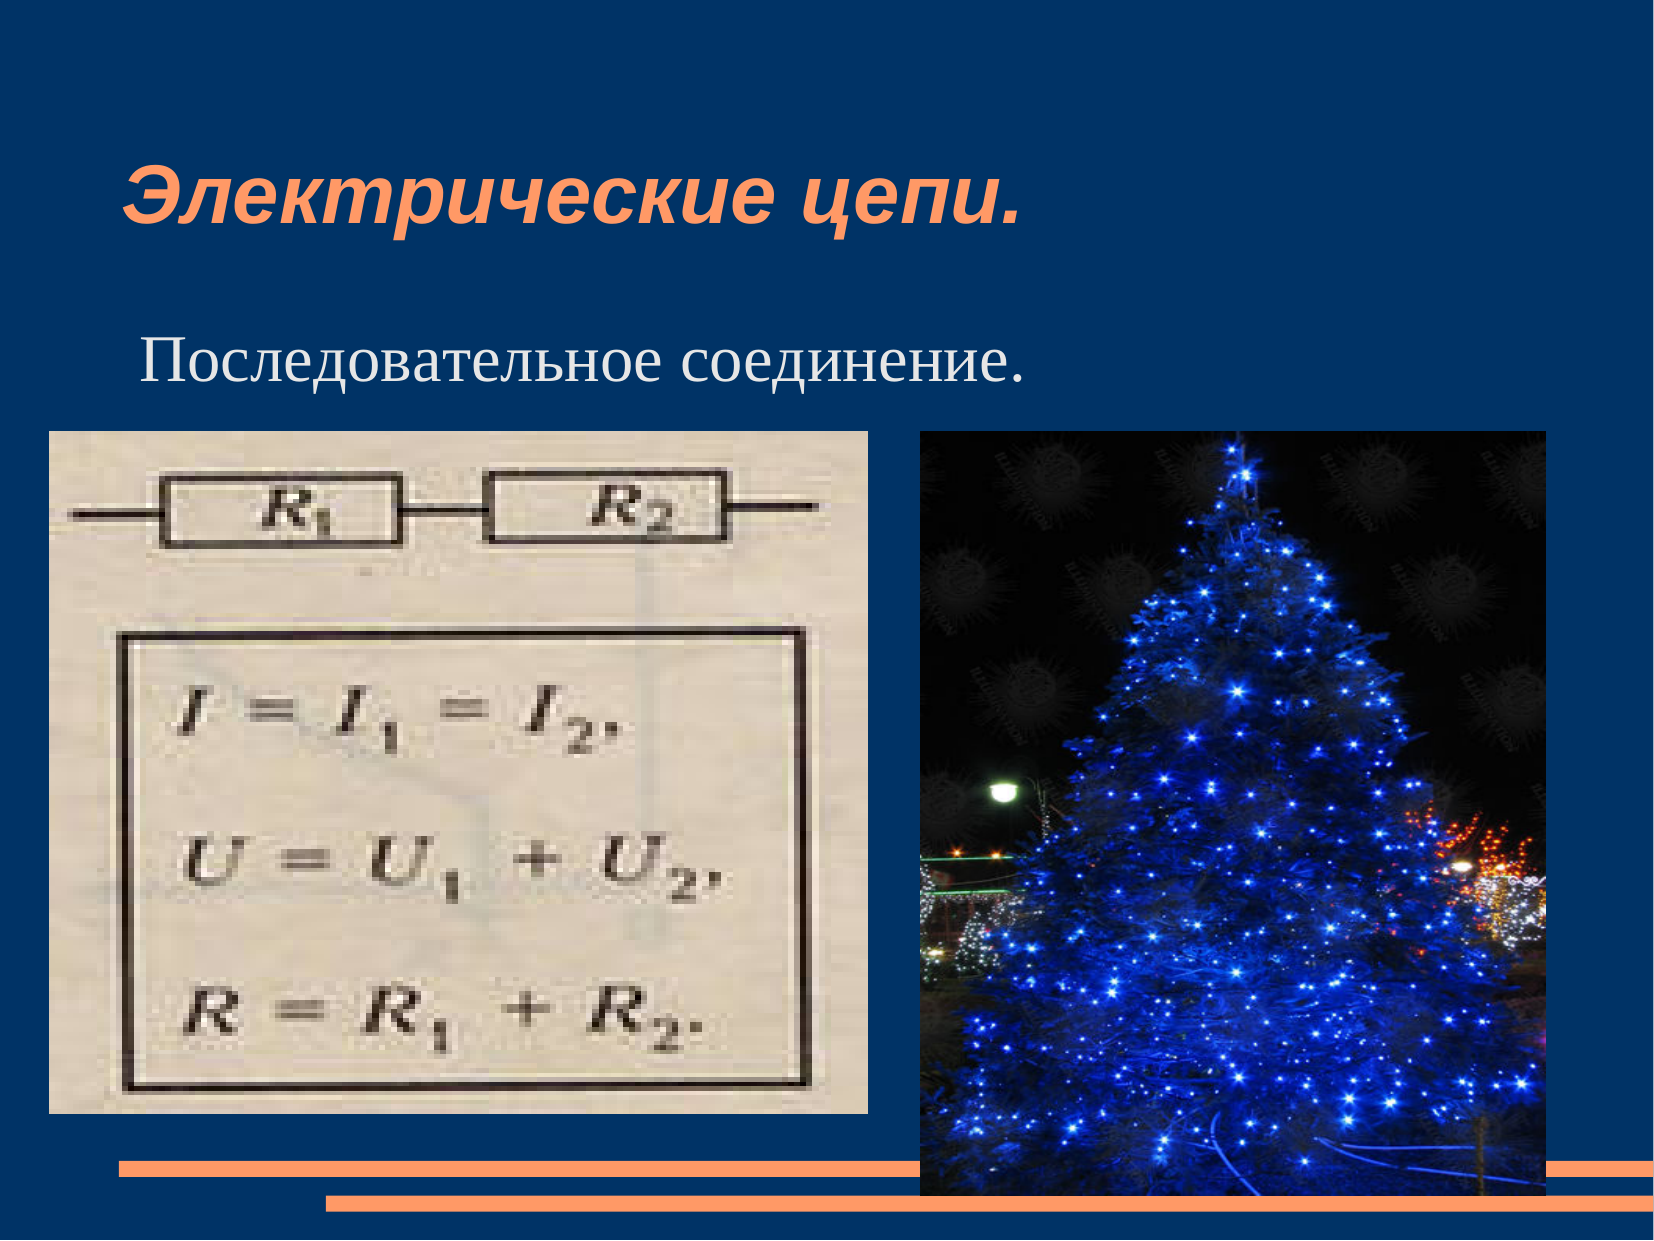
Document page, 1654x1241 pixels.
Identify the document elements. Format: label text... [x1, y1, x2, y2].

title Электрические цепи. [121, 98, 1534, 291]
picture [49, 431, 868, 1114]
picture [920, 431, 1546, 1196]
list Последовательное соединение. [121, 322, 1561, 1133]
